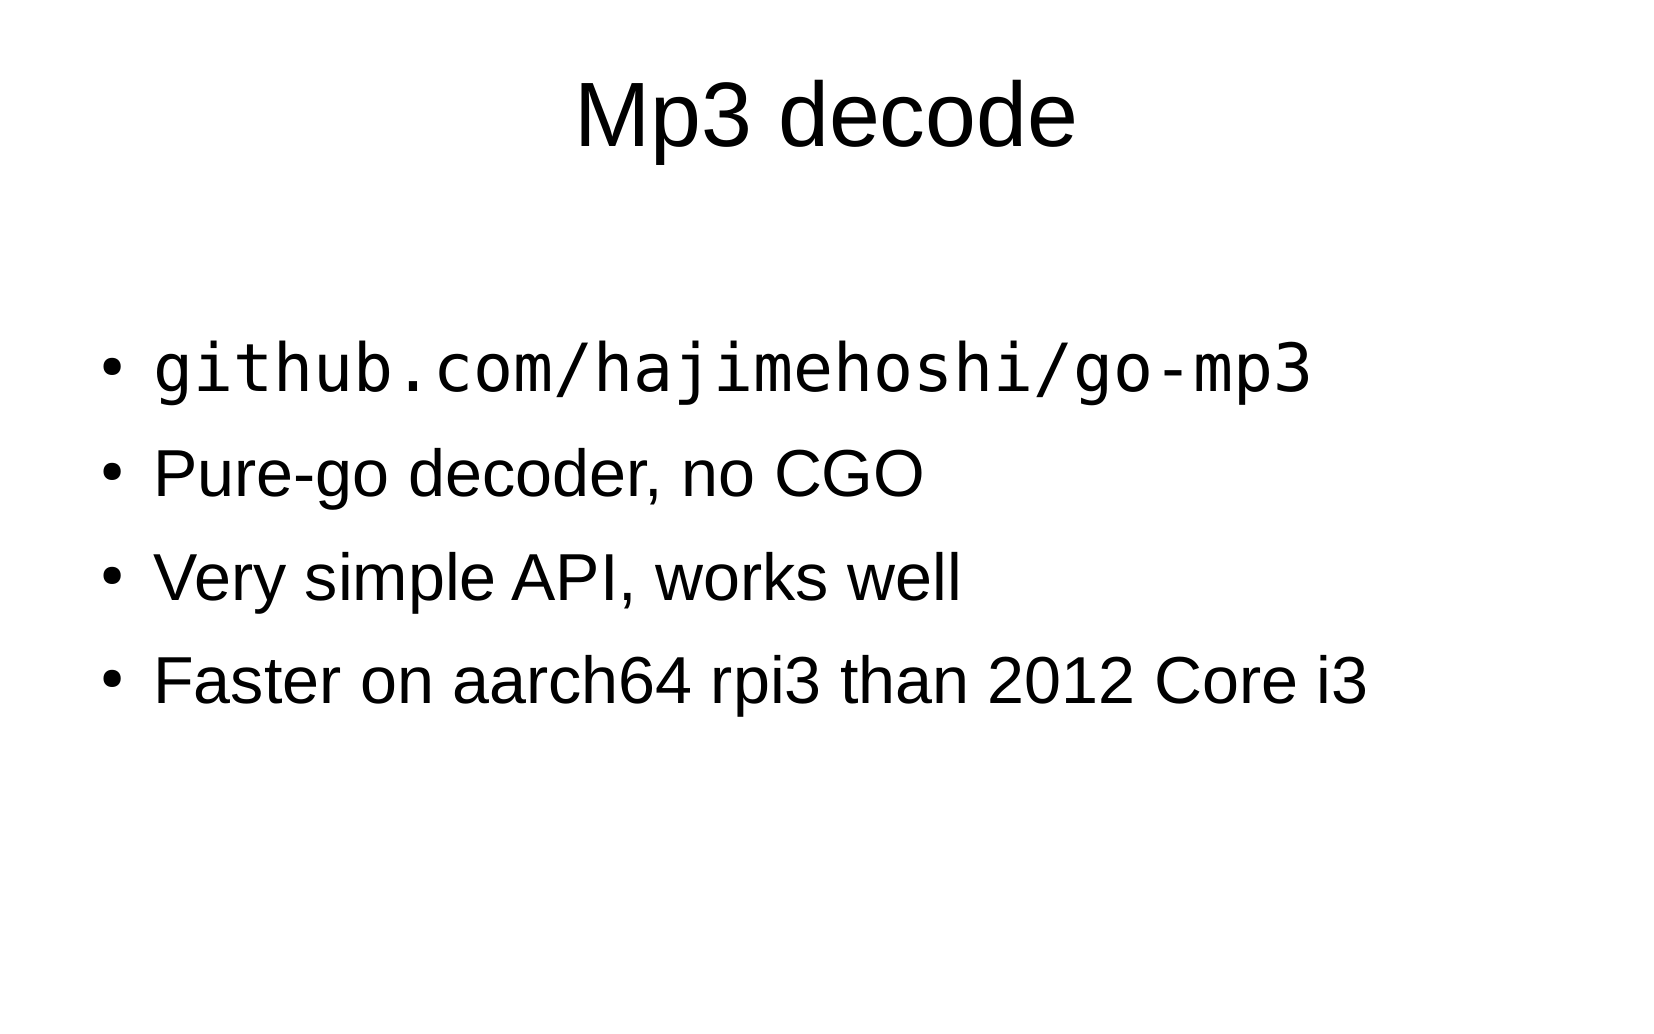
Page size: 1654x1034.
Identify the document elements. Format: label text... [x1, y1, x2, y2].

list github.com/hajimehoshi/go-mp3 Pure-go decoder, no CGO Very simple API, works well Faster on aarch64 rpi3 than 2012 Core i3 [82, 329, 1571, 869]
title Mp3 decode [82, 36, 1571, 193]
